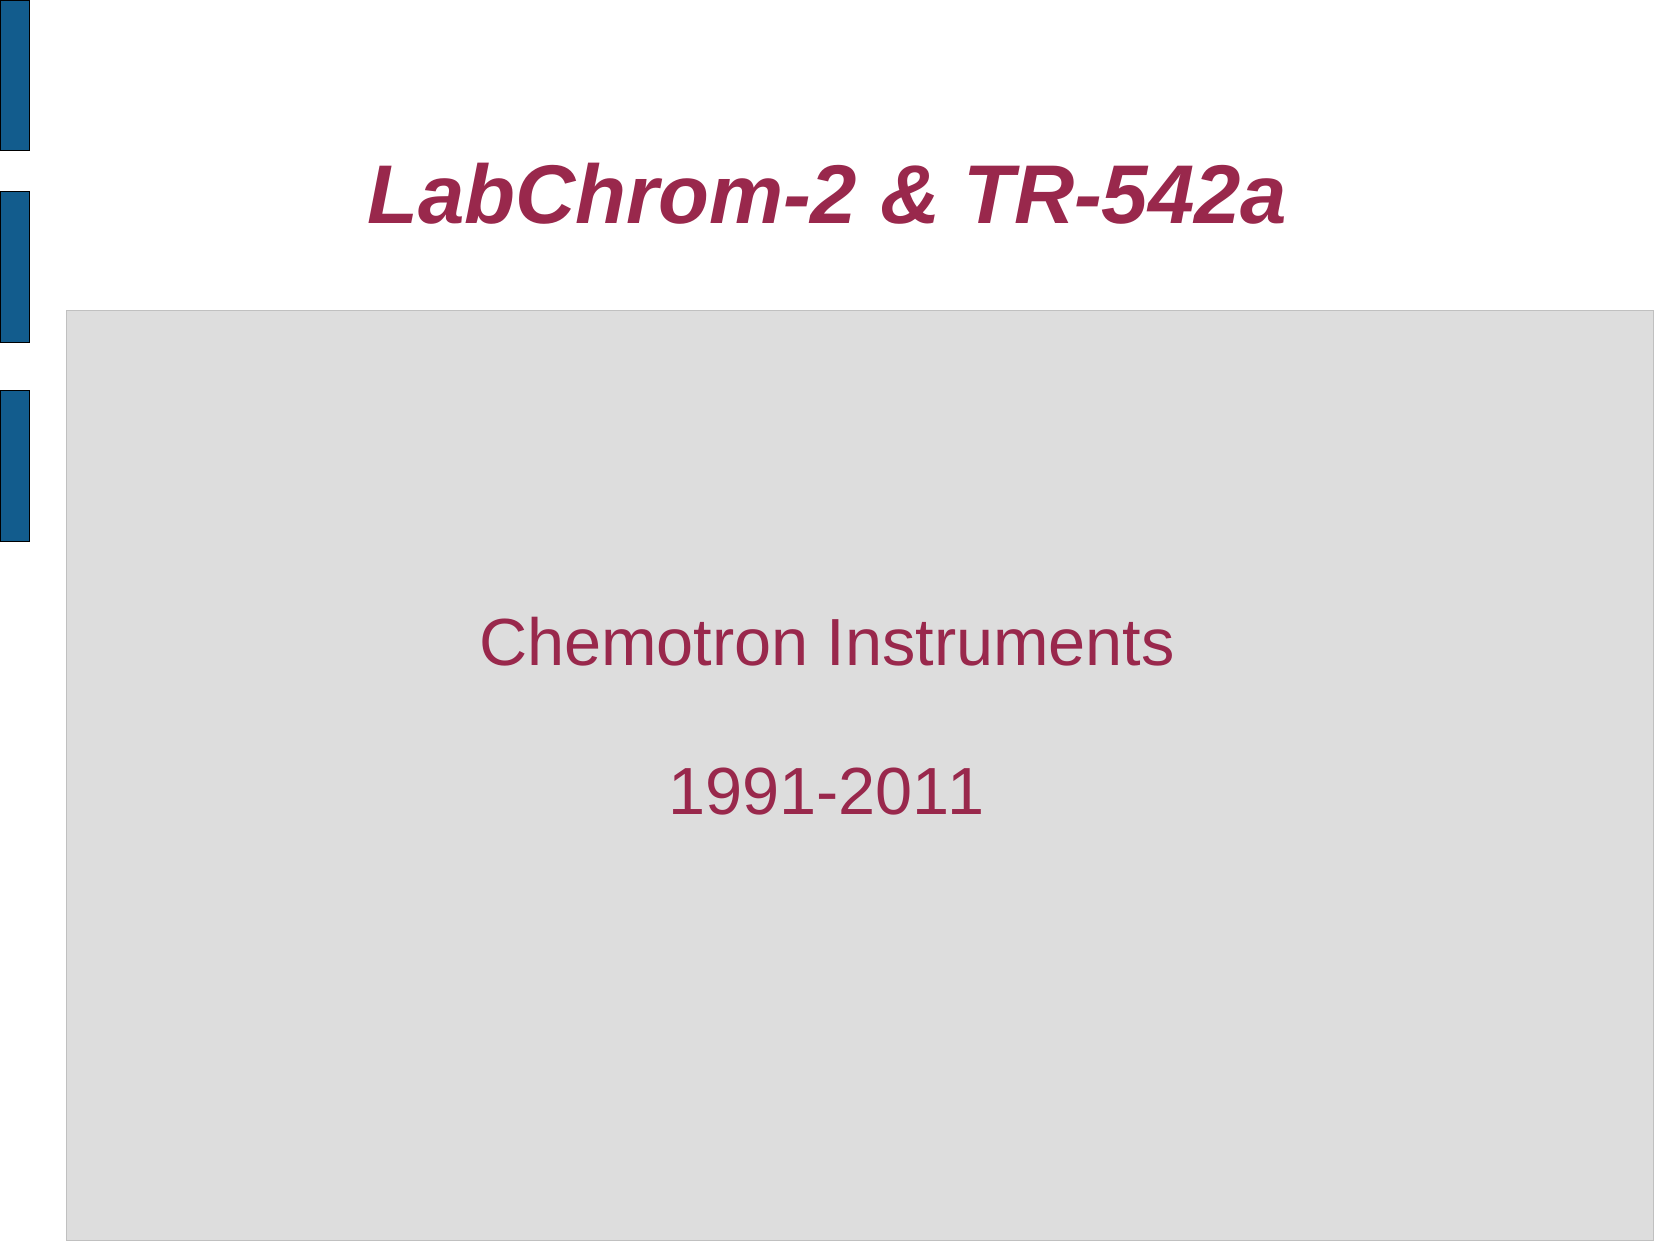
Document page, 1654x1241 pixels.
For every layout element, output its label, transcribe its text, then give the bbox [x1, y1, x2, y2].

title LabChrom-2 & TR-542a [121, 91, 1534, 299]
subtitle Chemotron Instruments 1991-2011 [121, 344, 1534, 1164]
